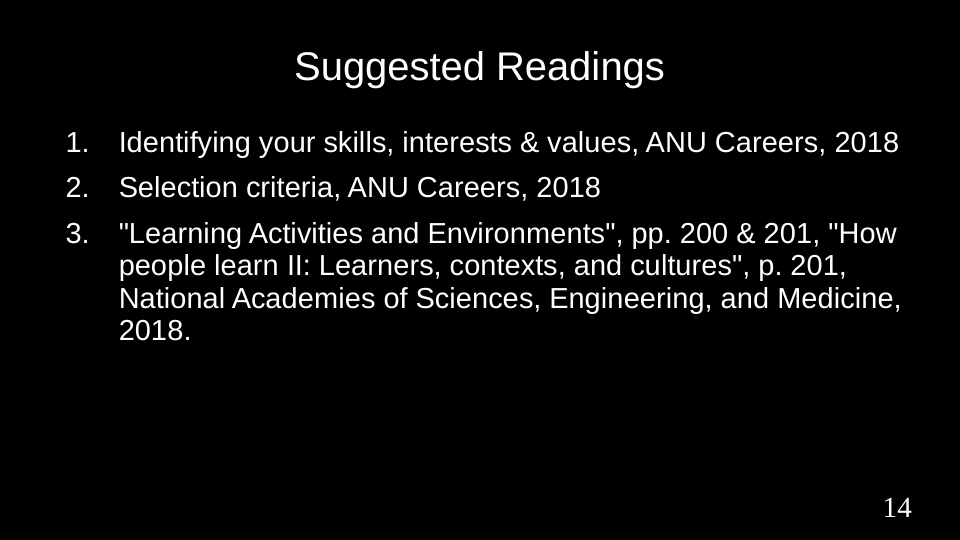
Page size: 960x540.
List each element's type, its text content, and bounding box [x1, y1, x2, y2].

title Suggested Readings [47, 21, 912, 112]
list Identifying your skills, interests & values, ANU Careers, 2018 Selection criteria, ANU Careers, 2018 "Learning Activities and Environments", pp. 200 & 201, "How people learn II: Learners, contexts, and cultures", p. 201, National Academies of Sciences, Engineering, and Medicine, 2018. [47, 126, 912, 440]
